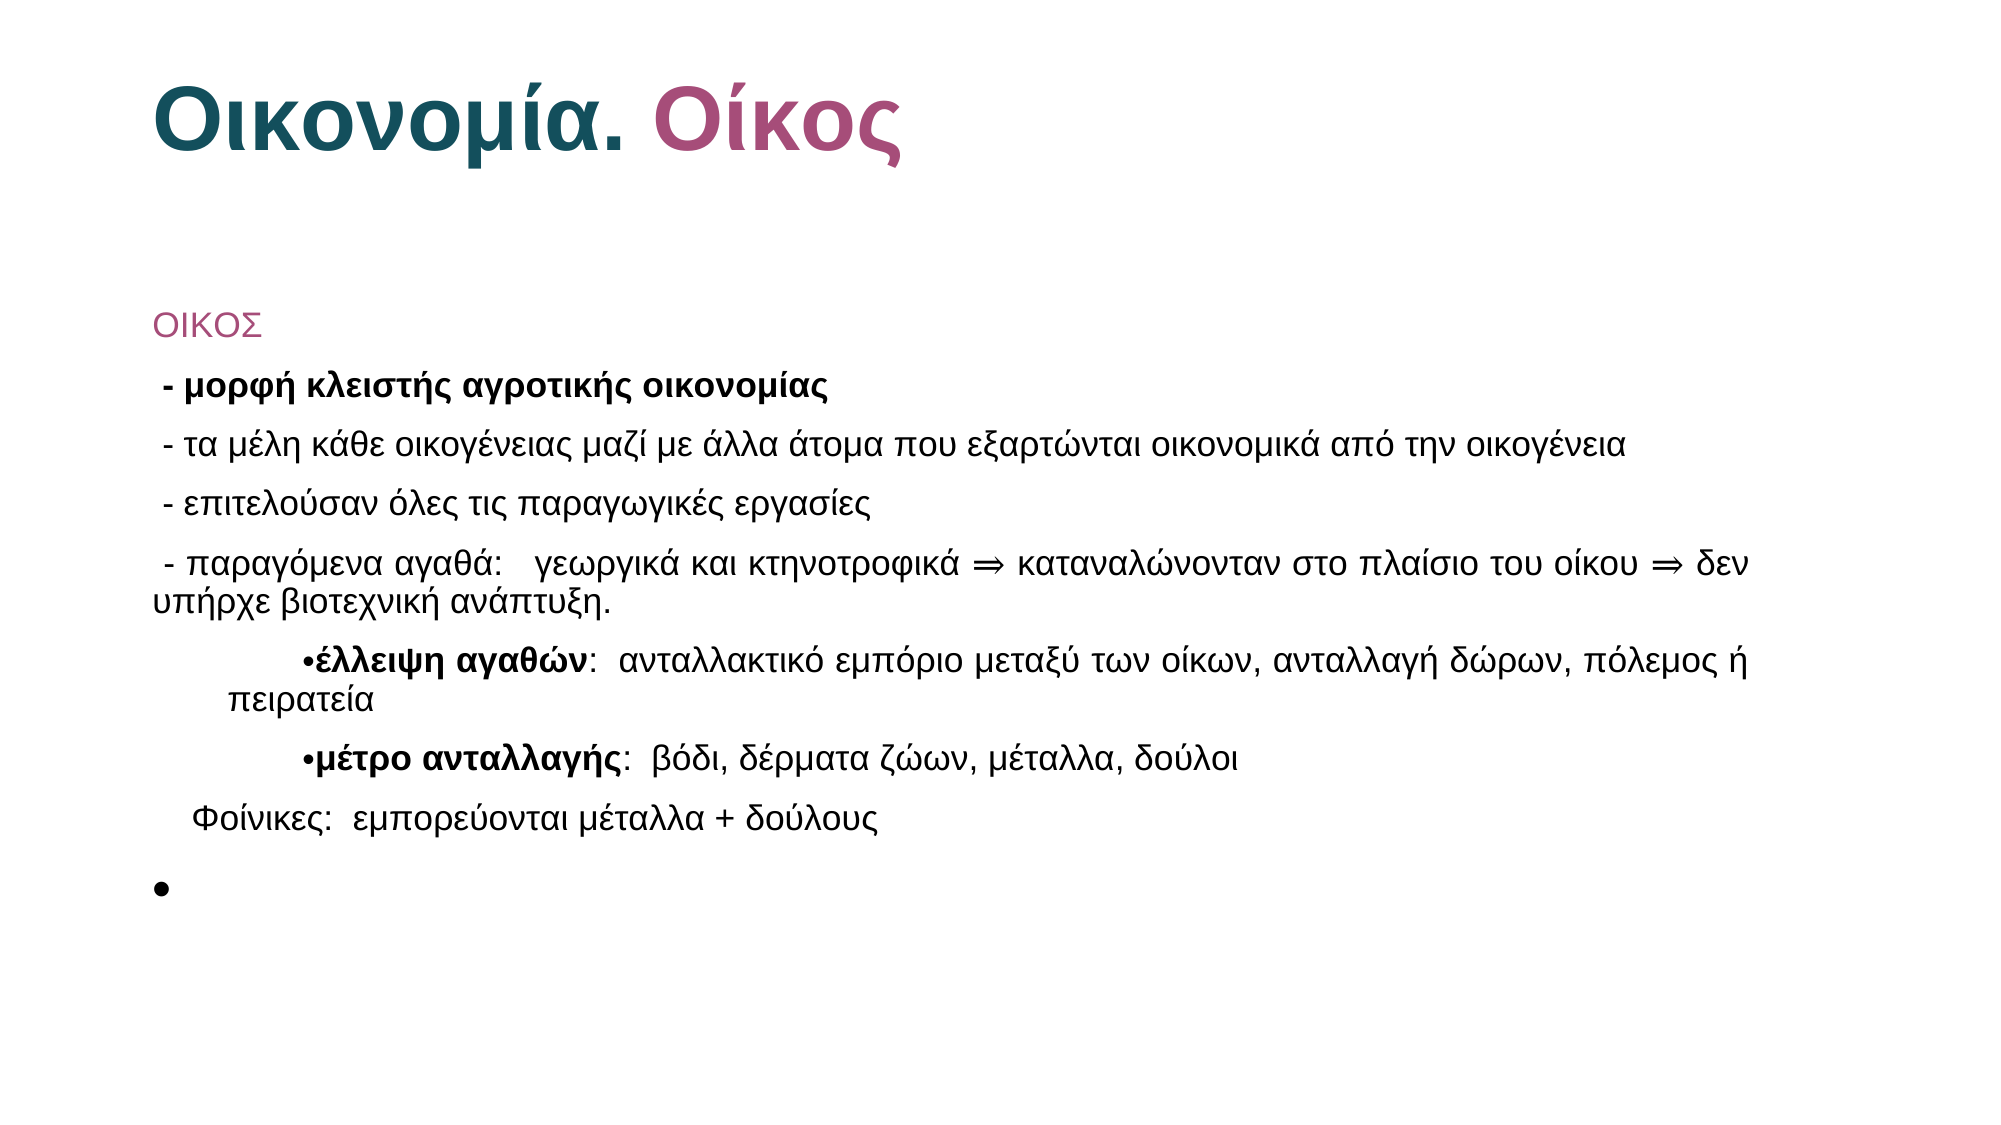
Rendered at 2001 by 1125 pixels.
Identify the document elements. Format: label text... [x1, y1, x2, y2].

title Οικονομία. Οίκος [137, 59, 1863, 278]
list ΟΙΚΟΣ - μορφή κλειστής αγροτικής οικονομίας - τα μέλη κάθε οικογένειας μαζί με άλλα άτομα που εξαρτώνται οικονομικά από την οικογένεια - επιτελούσαν όλες τις παραγωγικές εργασίες - παραγόμενα αγαθά: γεωργικά και κτηνοτροφικά ⇒ καταναλώνονταν στο πλαίσιο του οίκου ⇒ δεν υπήρχε βιοτεχνική ανάπτυξη. έλλειψη αγαθών: ανταλλακτικό εμπόριο μεταξύ των οίκων, ανταλλαγή δώρων, πόλεμος ή πειρατεία μέτρο ανταλλαγής: βόδι, δέρματα ζώων, μέταλλα, δούλοι Φοίνικες: εμπορεύονται μέταλλα + δούλους [137, 299, 1863, 1014]
